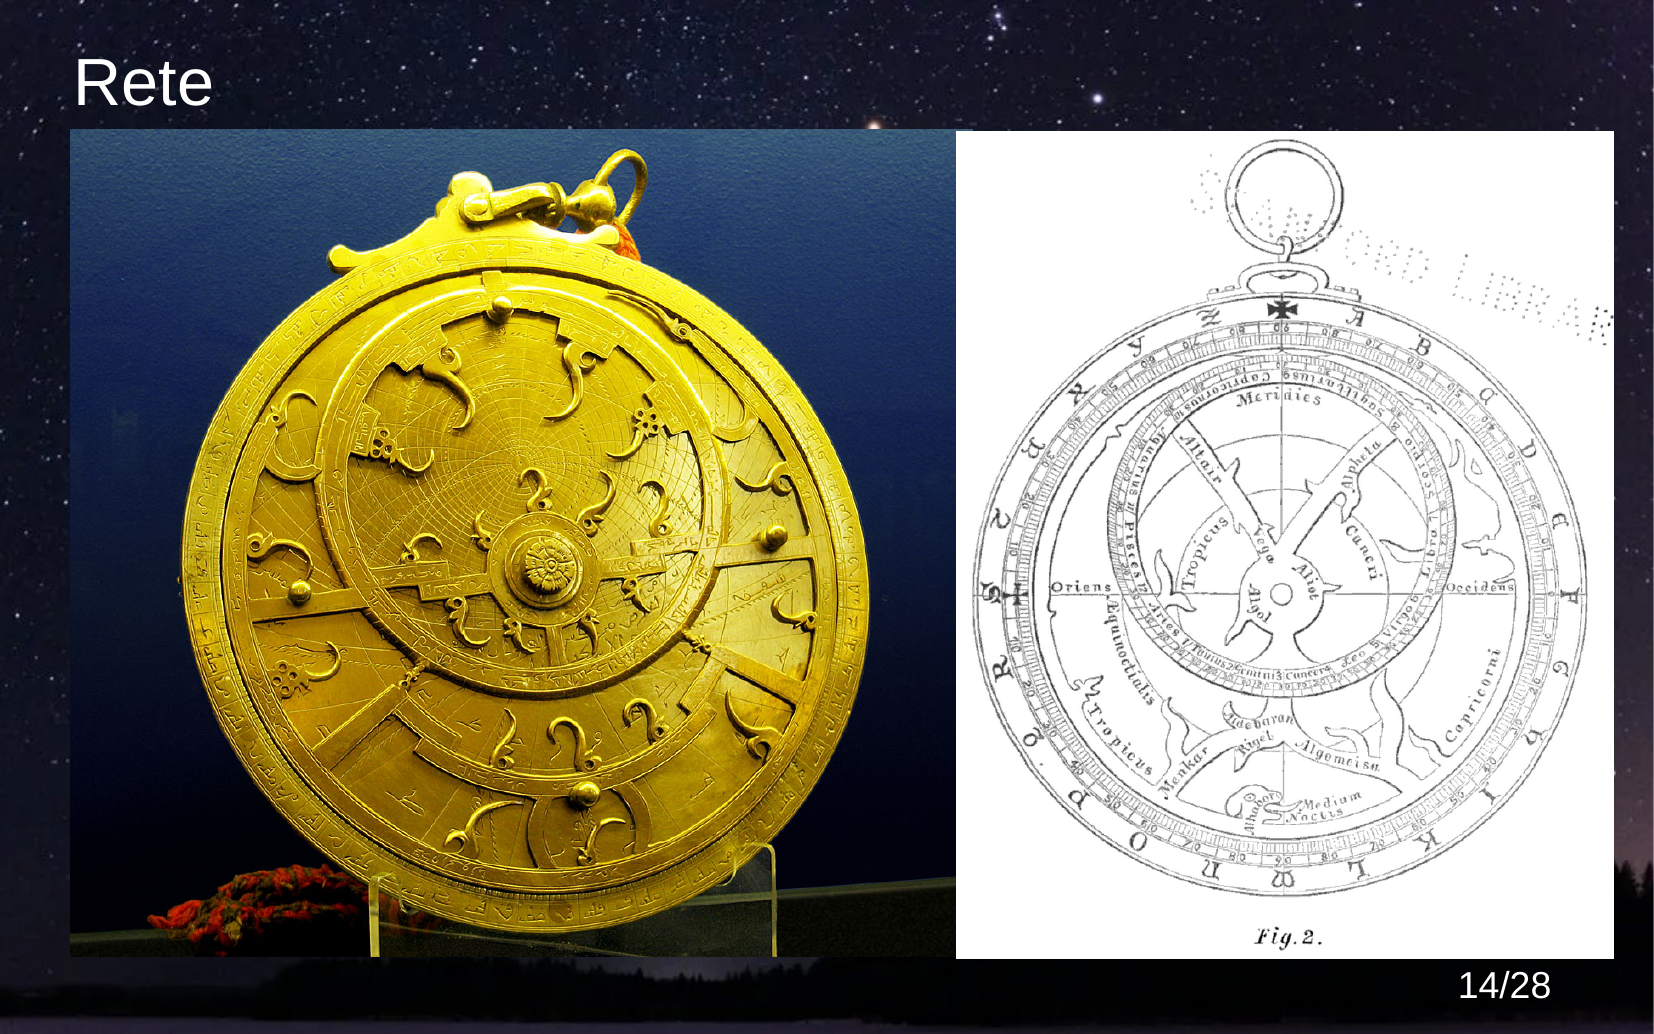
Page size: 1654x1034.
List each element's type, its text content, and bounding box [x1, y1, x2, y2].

text_box Rete [59, 37, 1123, 128]
picture [0, 0, 1654, 1034]
text_box <číslo>/28 [1468, 957, 1654, 1028]
